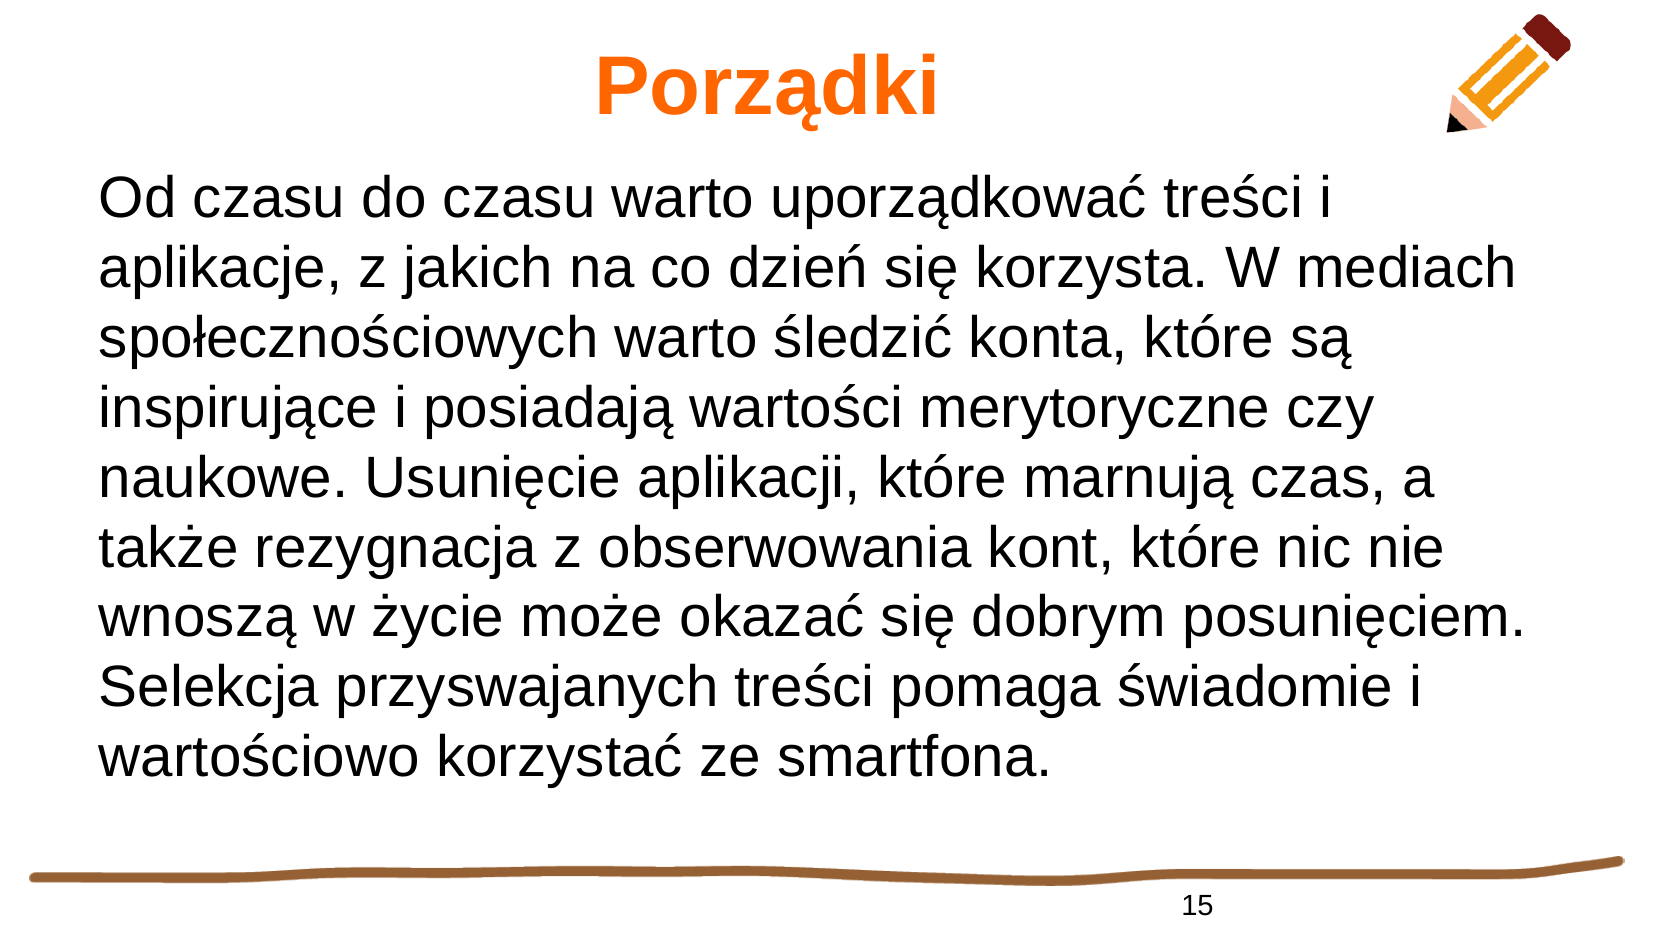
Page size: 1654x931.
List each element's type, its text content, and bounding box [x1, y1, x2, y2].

picture [1446, 14, 1571, 133]
title Porządki [88, 29, 1447, 133]
picture [29, 856, 1625, 886]
text_box <numer> [1181, 885, 1565, 931]
list Od czasu do czasu warto uporządkować treści i aplikacje, z jakich na co dzień się korzysta. W mediach społecznościowych warto śledzić konta, które są inspirujące i posiadają wartości merytoryczne czy naukowe. Usunięcie aplikacji, które marnują czas, a także rezygnacja z obserwowania kont, które nic nie wnoszą w życie może okazać się dobrym posunięciem. Selekcja przyswajanych treści pomaga świadomie i wartościowo korzystać ze smartfona. [98, 159, 1576, 839]
